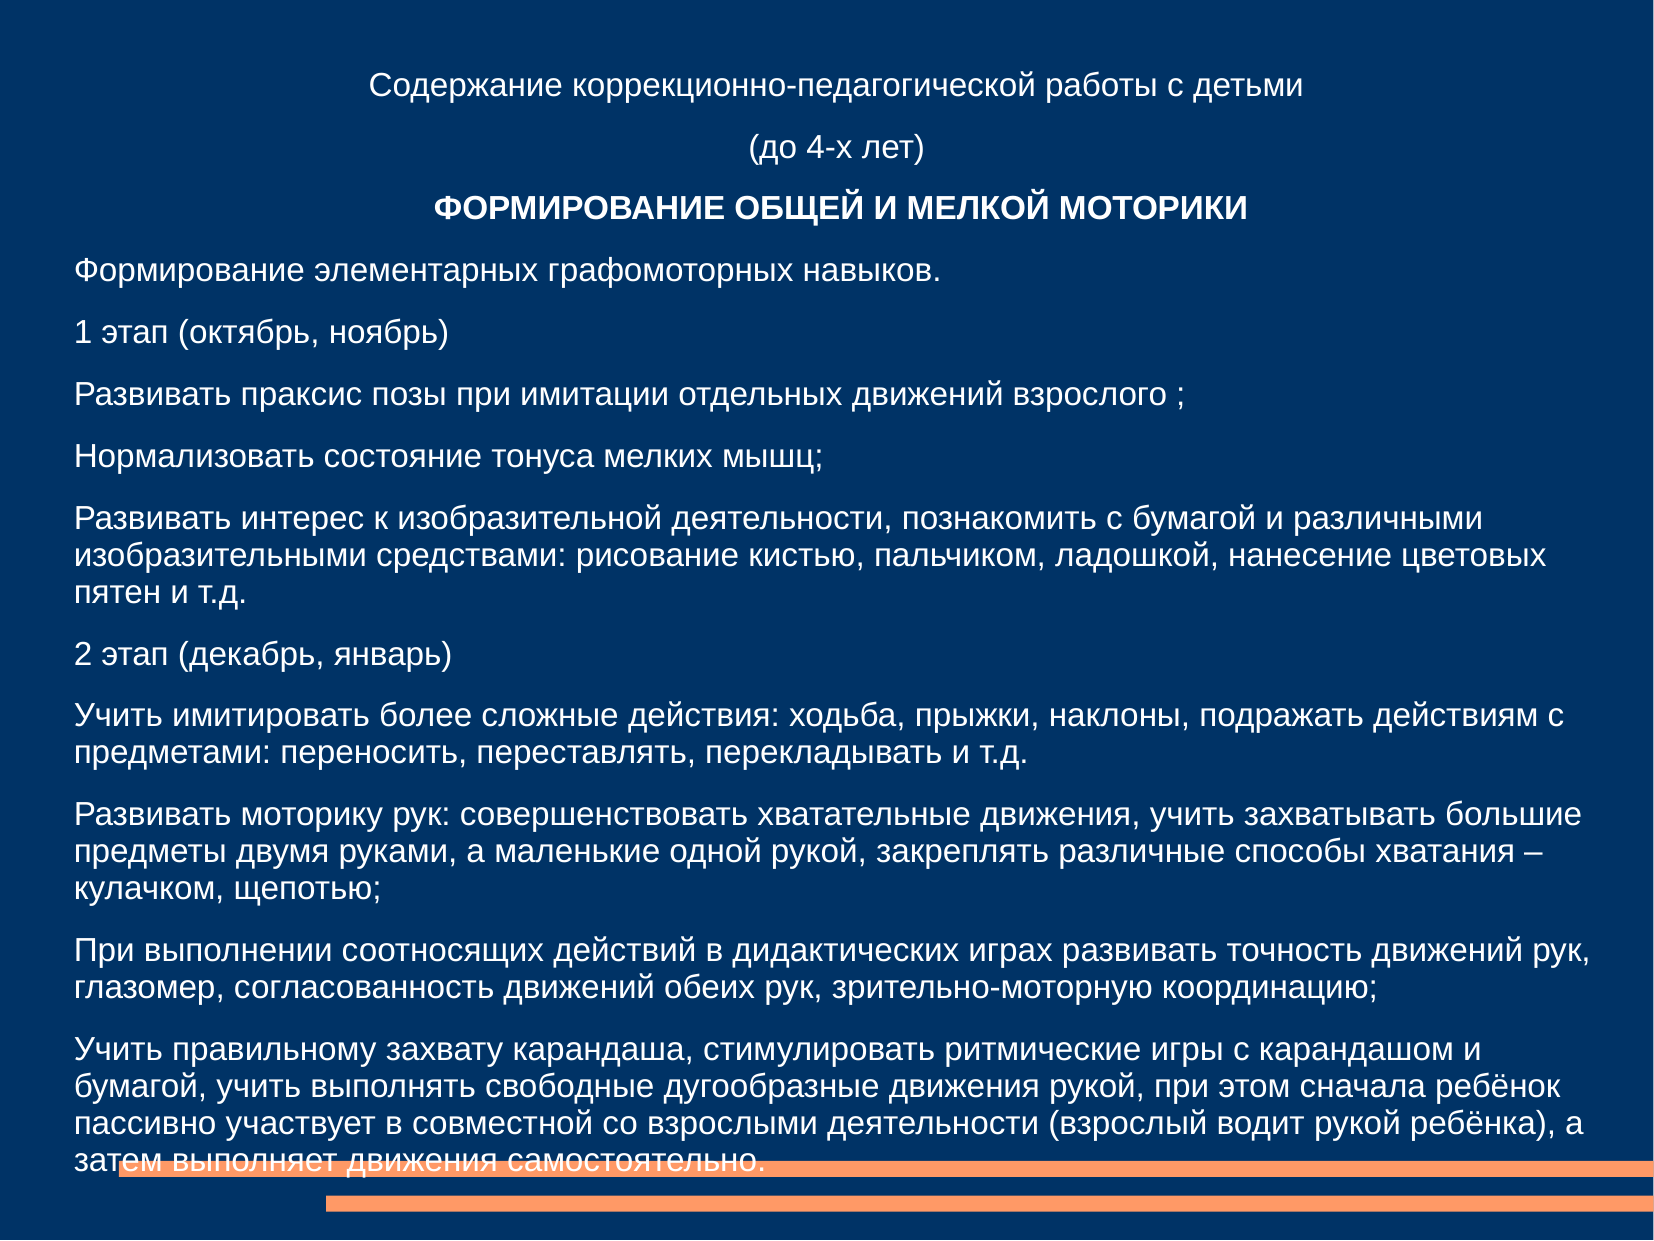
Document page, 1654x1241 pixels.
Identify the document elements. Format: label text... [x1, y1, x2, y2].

text_box Содержание коррекционно-педагогической работы с детьми (до 4-х лет) ФОРМИРОВАНИЕ ОБЩЕЙ И МЕЛКОЙ МОТОРИКИ Формирование элементарных графомоторных навыков. 1 этап (октябрь, ноябрь) Развивать праксис позы при имитации отдельных движений взрослого ; Нормализовать состояние тонуса мелких мышц; Развивать интерес к изобразительной деятельности, познакомить с бумагой и различными изобразительными средствами: рисование кистью, пальчиком, ладошкой, нанесение цветовых пятен и т.д. 2 этап (декабрь, январь) Учить имитировать более сложные действия: ходьба, прыжки, наклоны, подражать действиям с предметами: переносить, переставлять, перекладывать и т.д. Развивать моторику рук: совершенствовать хватательные движения, учить захватывать большие предметы двумя руками, а маленькие одной рукой, закреплять различные способы хватания – кулачком, щепотью; При выполнении соотносящих действий в дидактических играх развивать точность движений рук, глазомер, согласованность движений обеих рук, зрительно-моторную координацию; Учить правильному захвату карандаша, стимулировать ритмические игры с карандашом и бумагой, учить выполнять свободные дугообразные движения рукой, при этом сначала ребёнок пассивно участвует в совместной со взрослыми деятельности (взрослый водит рукой ребёнка), а затем выполняет движения самостоятельно. [59, 59, 1625, 1241]
